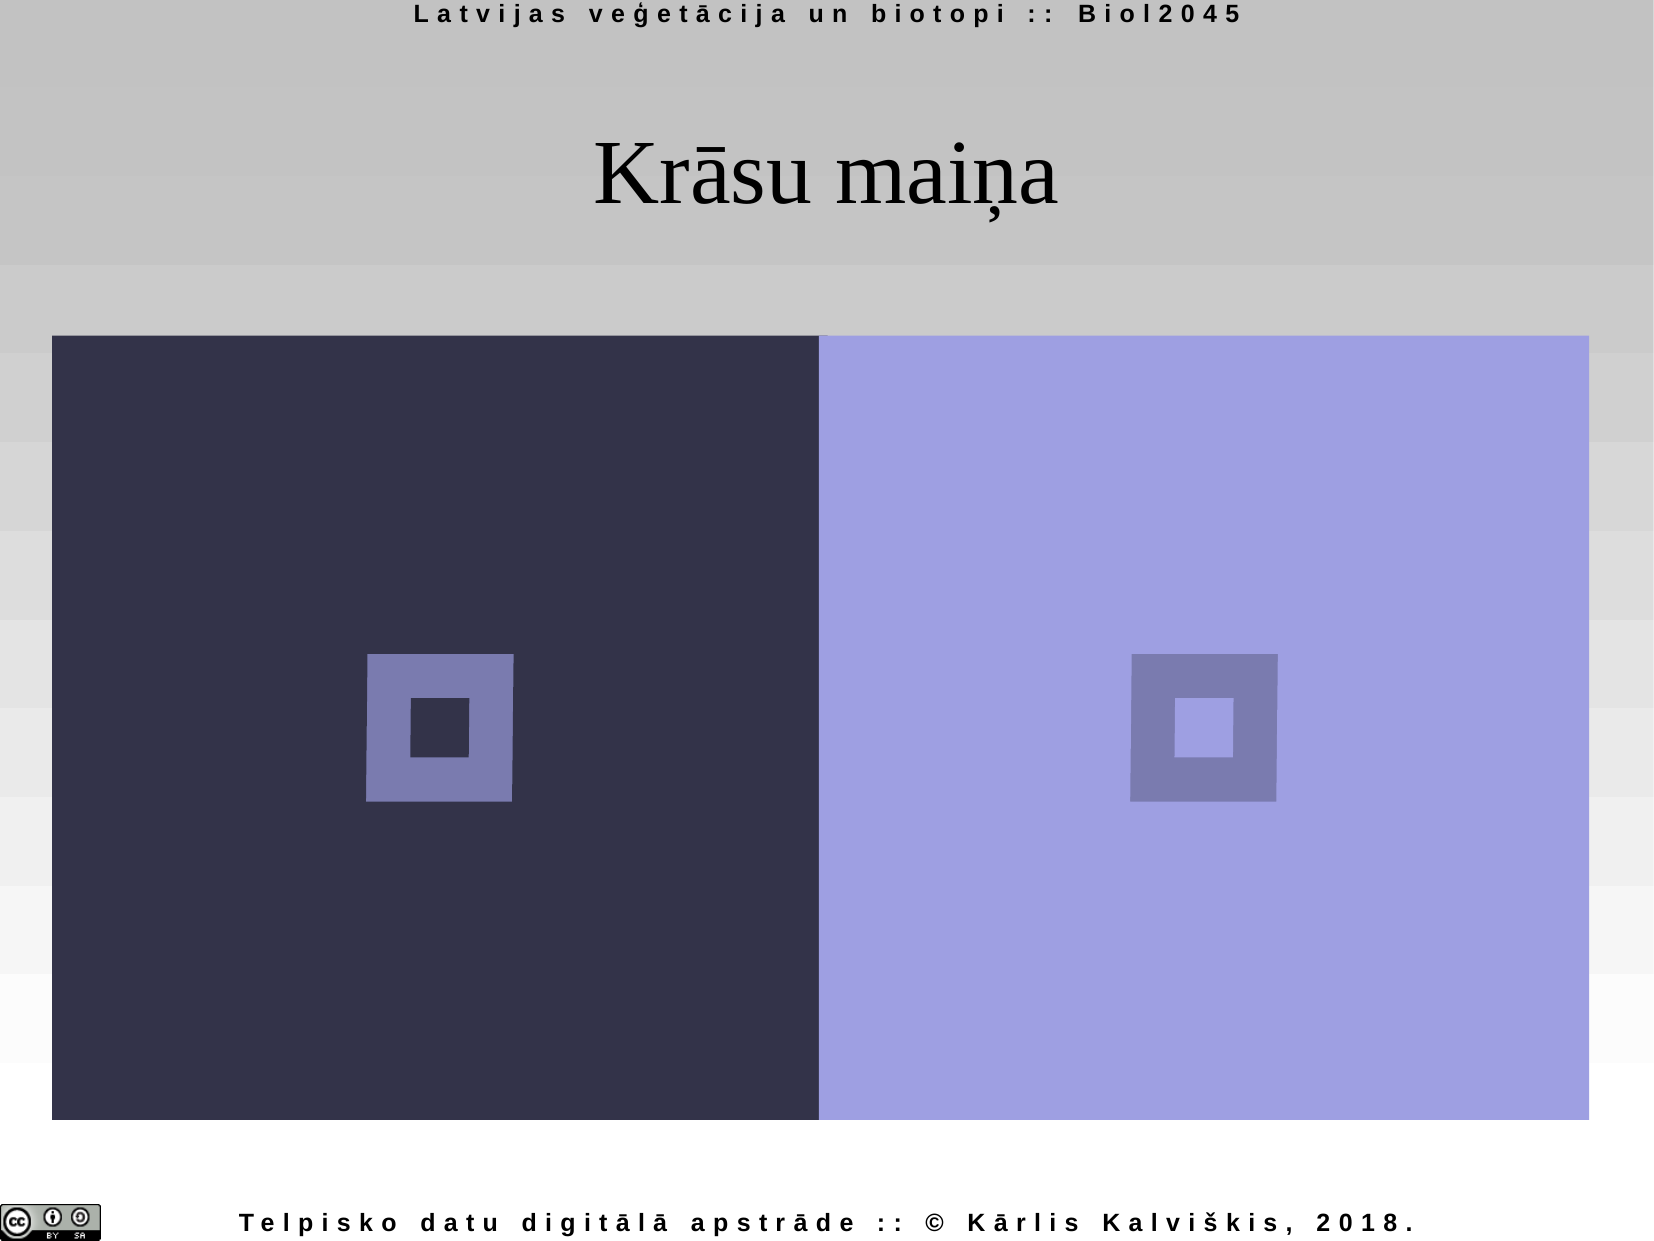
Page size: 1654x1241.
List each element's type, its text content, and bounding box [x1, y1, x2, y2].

text_box [52, 335, 1590, 1120]
picture [0, 0, 1654, 1241]
title Krāsu maiņa [29, 49, 1625, 296]
